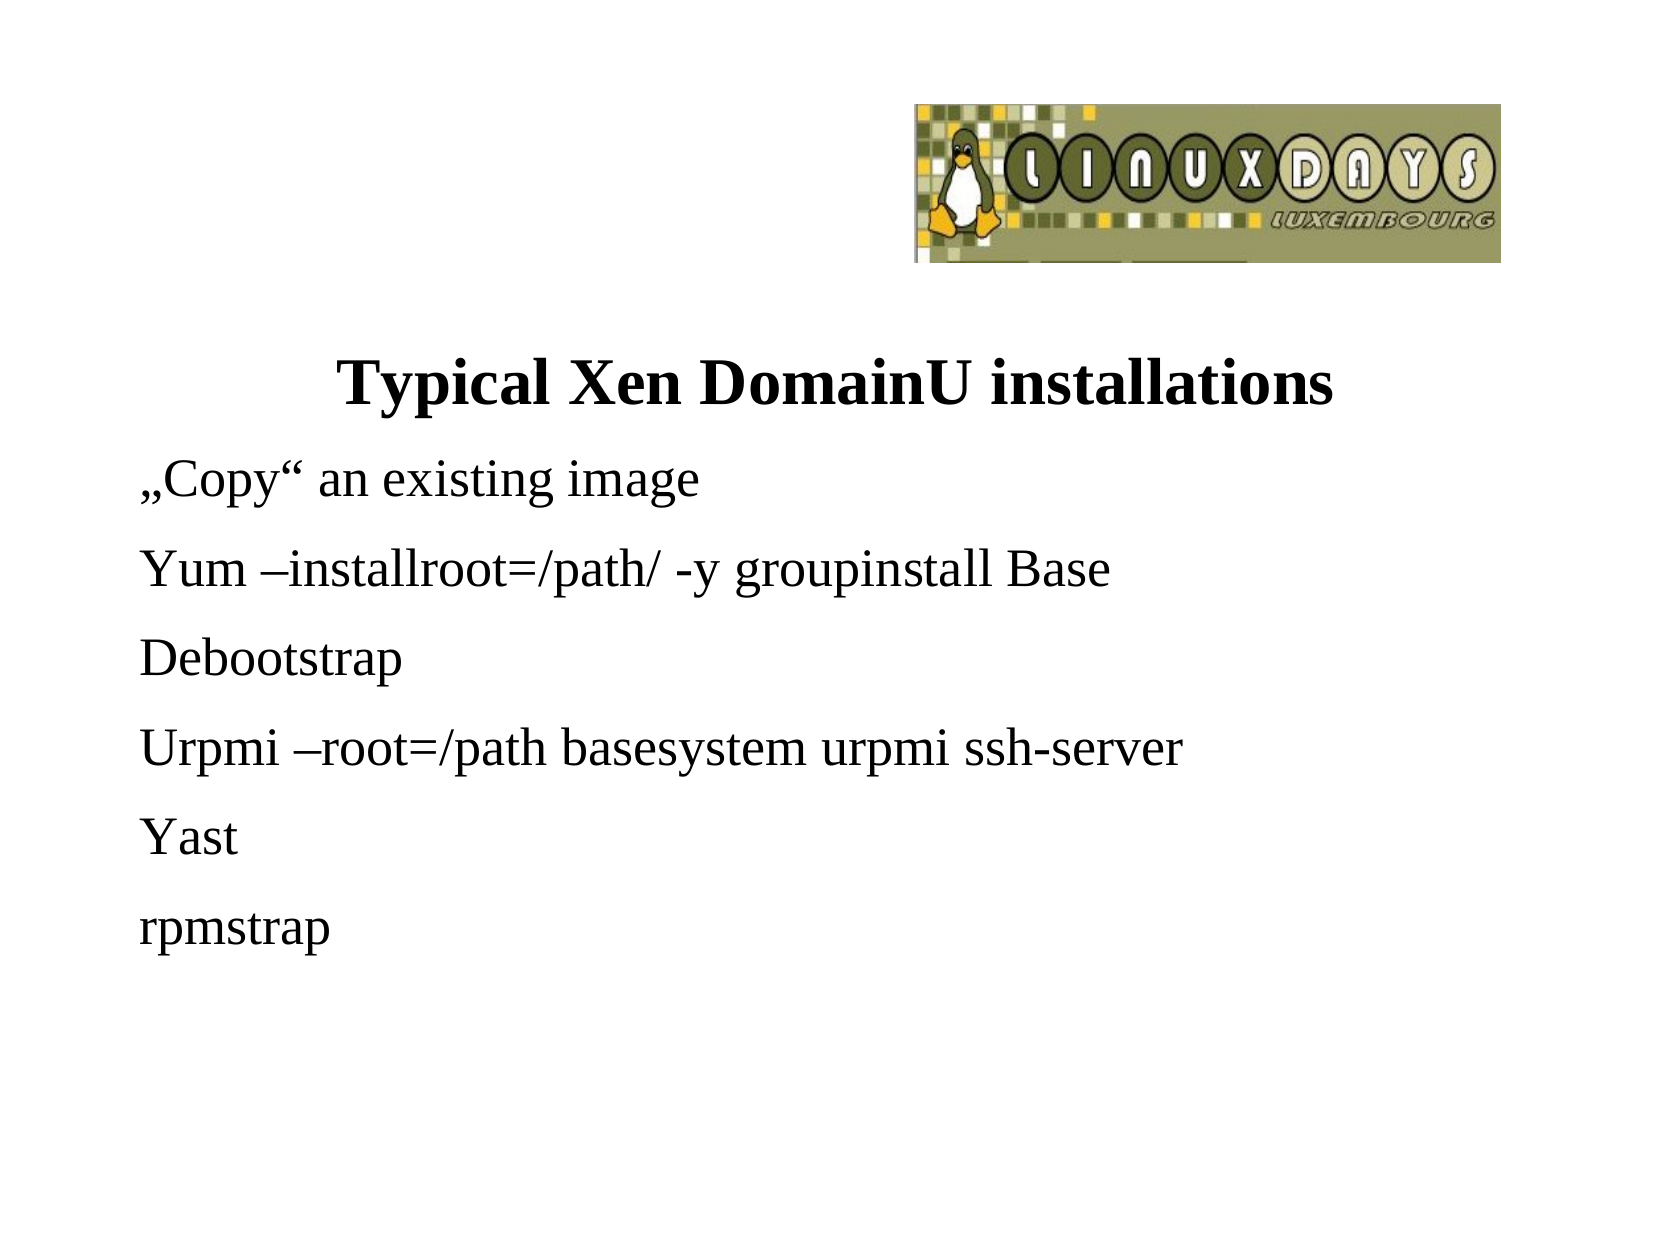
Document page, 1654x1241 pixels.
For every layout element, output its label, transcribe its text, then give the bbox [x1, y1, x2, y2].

picture [914, 104, 1501, 263]
list Typical Xen DomainU installations „Copy“ an existing image Yum –installroot=/path/ -y groupinstall Base Debootstrap Urpmi –root=/path basesystem urpmi ssh-server Yast rpmstrap [121, 344, 1534, 1127]
